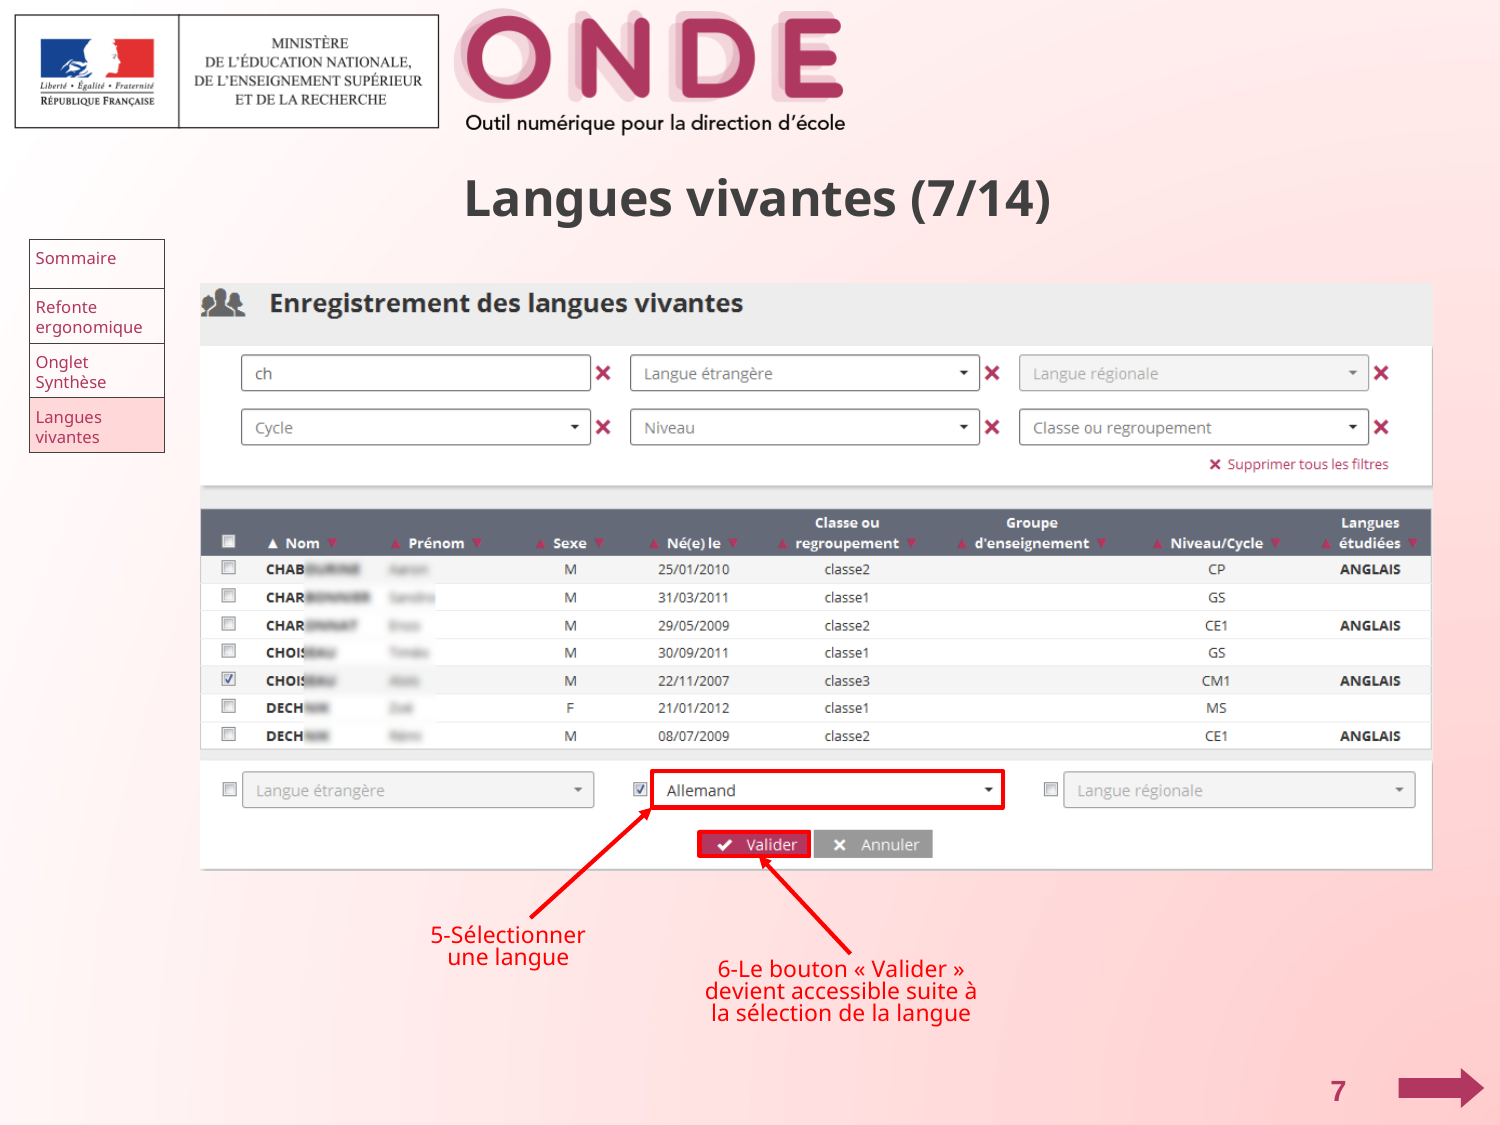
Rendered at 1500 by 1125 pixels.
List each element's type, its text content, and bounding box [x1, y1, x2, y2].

text_box Langues vivantes (7/14) [82, 154, 1433, 238]
text_box 5-Sélectionner une langue [395, 917, 621, 998]
picture [0, 0, 1500, 1125]
table_cell Langues vivantes [30, 398, 164, 452]
table_header Sommaire [30, 240, 164, 288]
text_box [1399, 1070, 1483, 1106]
text_box <numéro> [1257, 1064, 1420, 1117]
table_cell Onglet Synthèse [30, 344, 164, 397]
text_box 6-Le bouton « Valider » devient accessible suite à la sélection de la langue [687, 952, 995, 1043]
table_cell Refonte ergonomique [30, 289, 164, 343]
